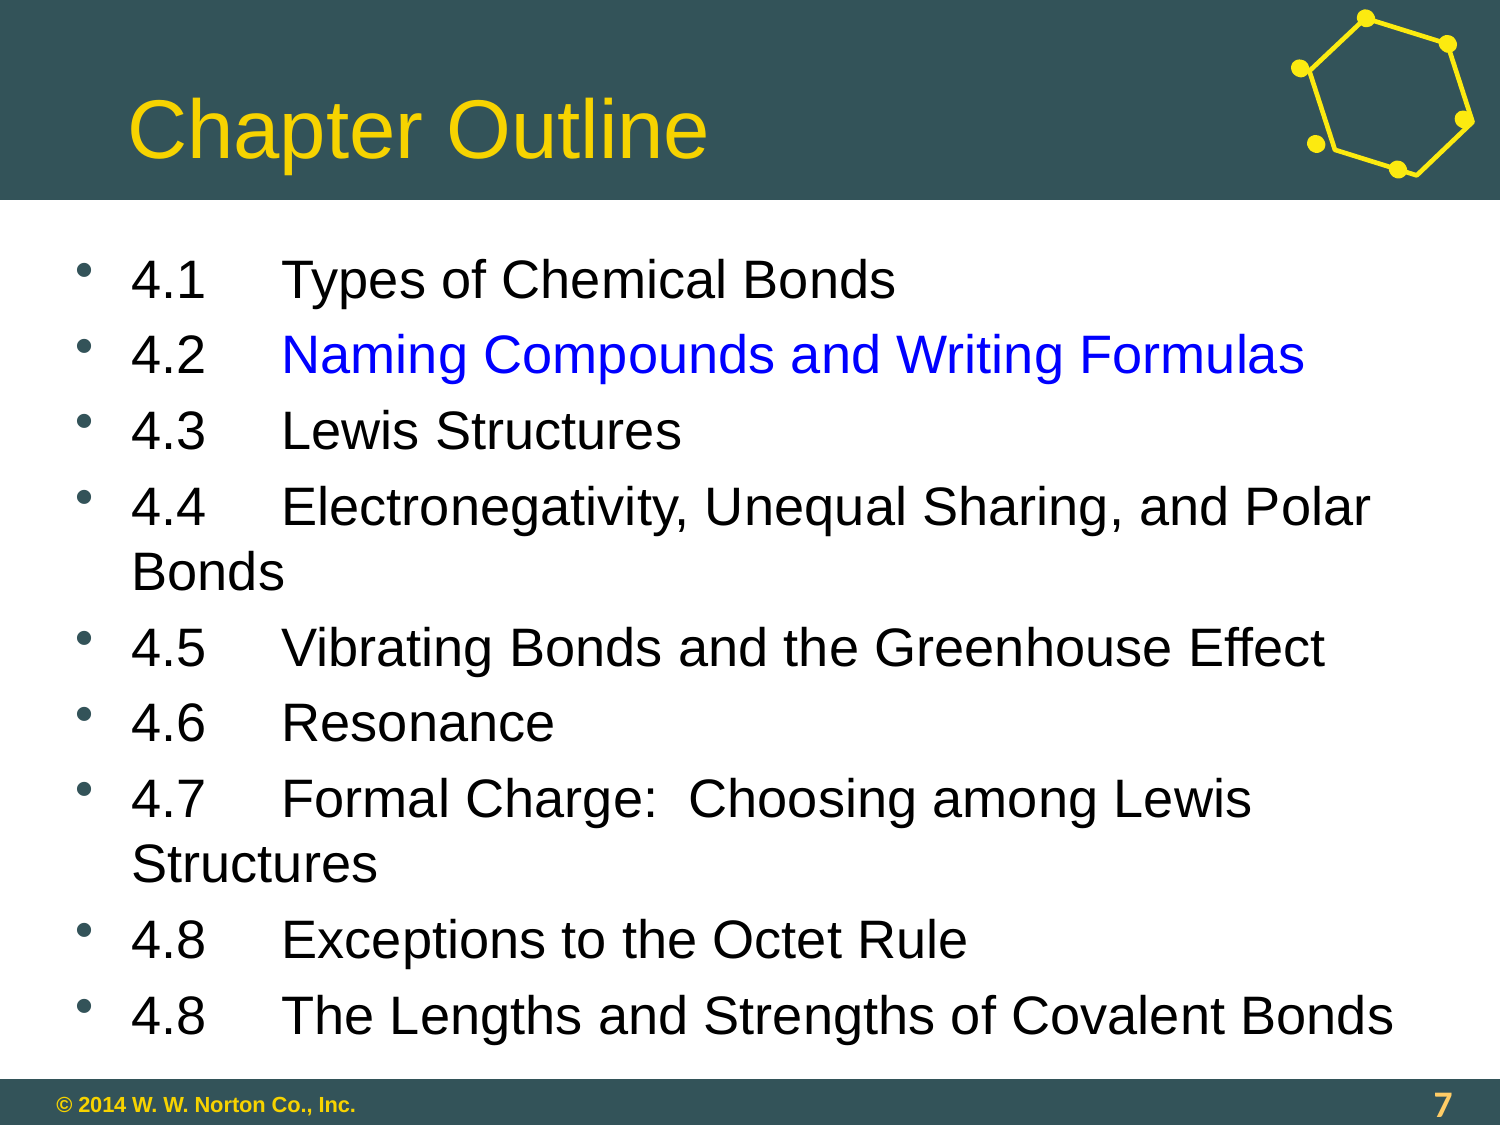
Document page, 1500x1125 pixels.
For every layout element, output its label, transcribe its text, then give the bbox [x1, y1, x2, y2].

slide_number <number> [1417, 1076, 1468, 1125]
list 4.1 Types of Chemical Bonds 4.2 Naming Compounds and Writing Formulas 4.3 Lewis Structures 4.4 Electronegativity, Unequal Sharing, and Polar Bonds 4.5 Vibrating Bonds and the Greenhouse Effect 4.6 Resonance 4.7 Formal Charge: Choosing among Lewis Structures 4.8 Exceptions to the Octet Rule 4.8 The Lengths and Strengths of Covalent Bonds [60, 236, 1456, 974]
title Chapter Outline [112, 50, 1388, 200]
